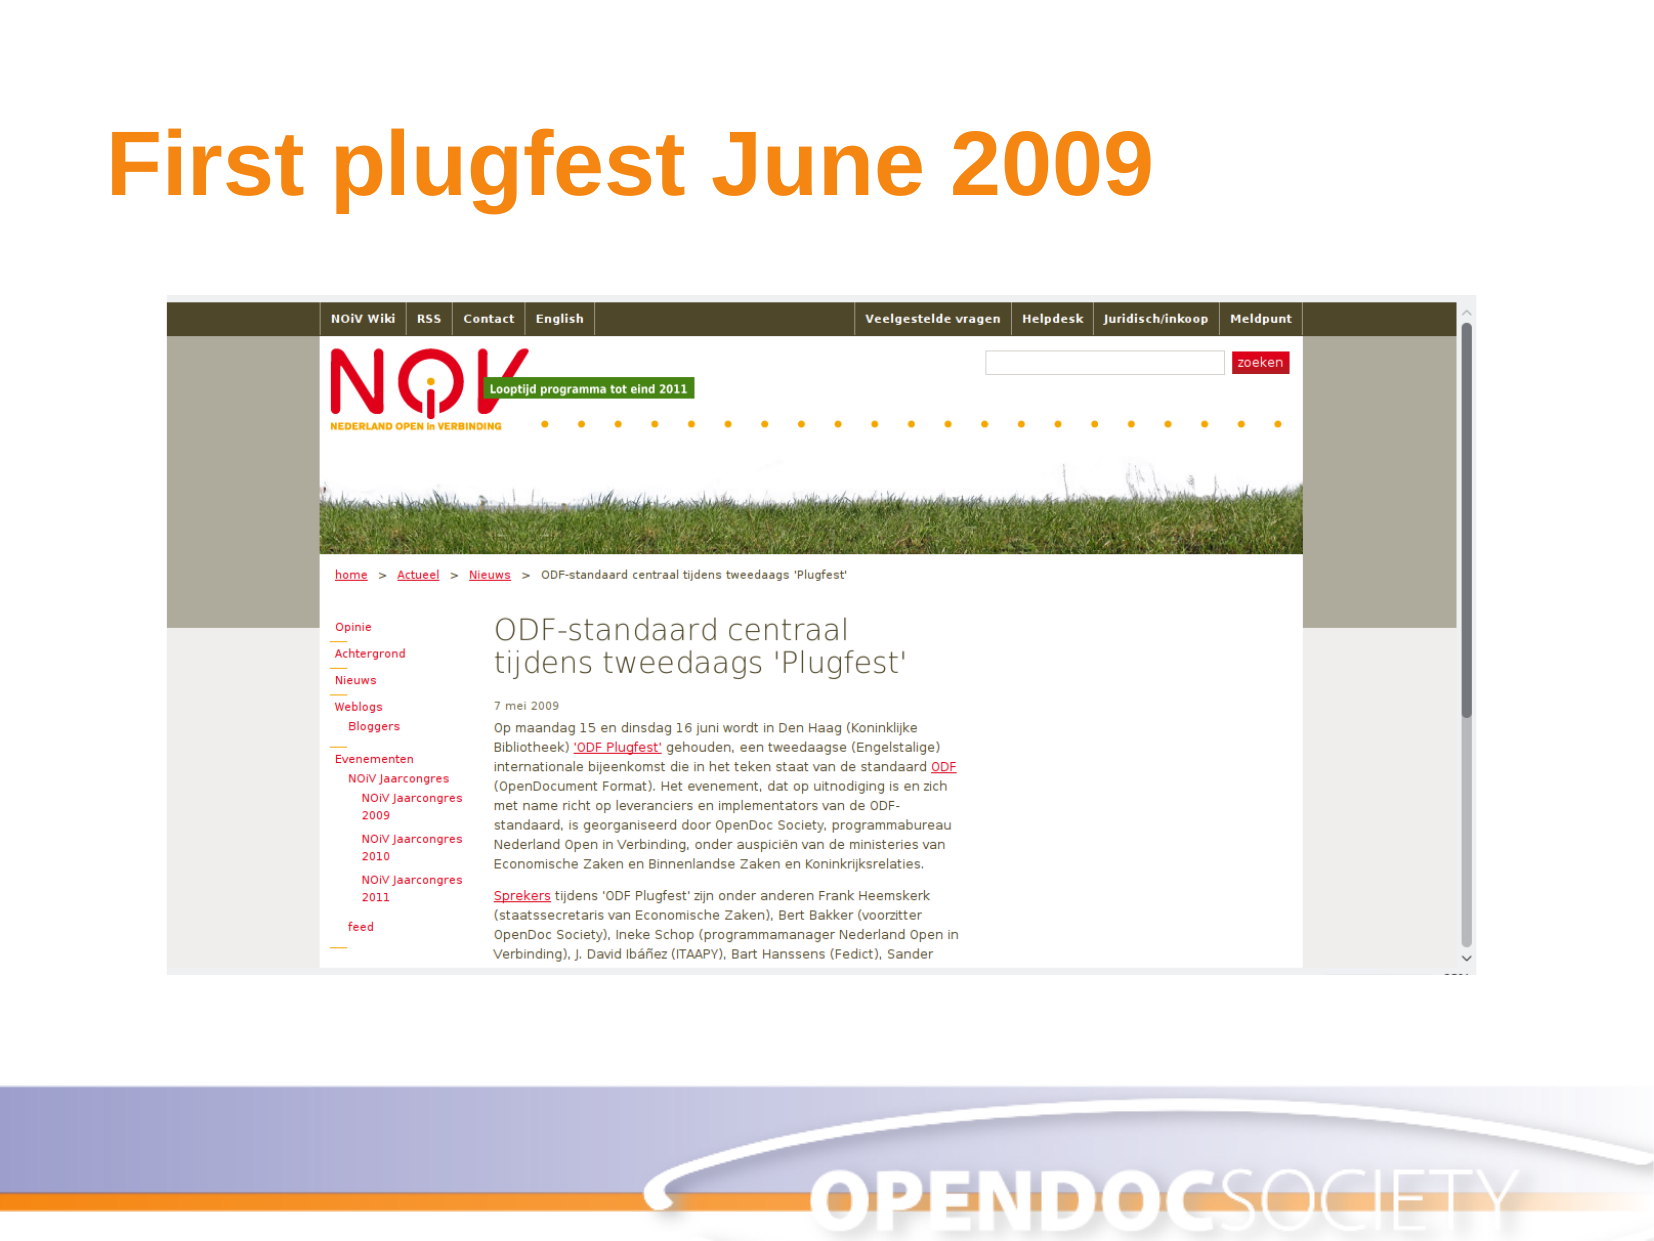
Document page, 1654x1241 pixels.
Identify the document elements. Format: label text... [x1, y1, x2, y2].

title First plugfest June 2009 [106, 108, 1595, 219]
picture [0, 0, 1654, 1241]
